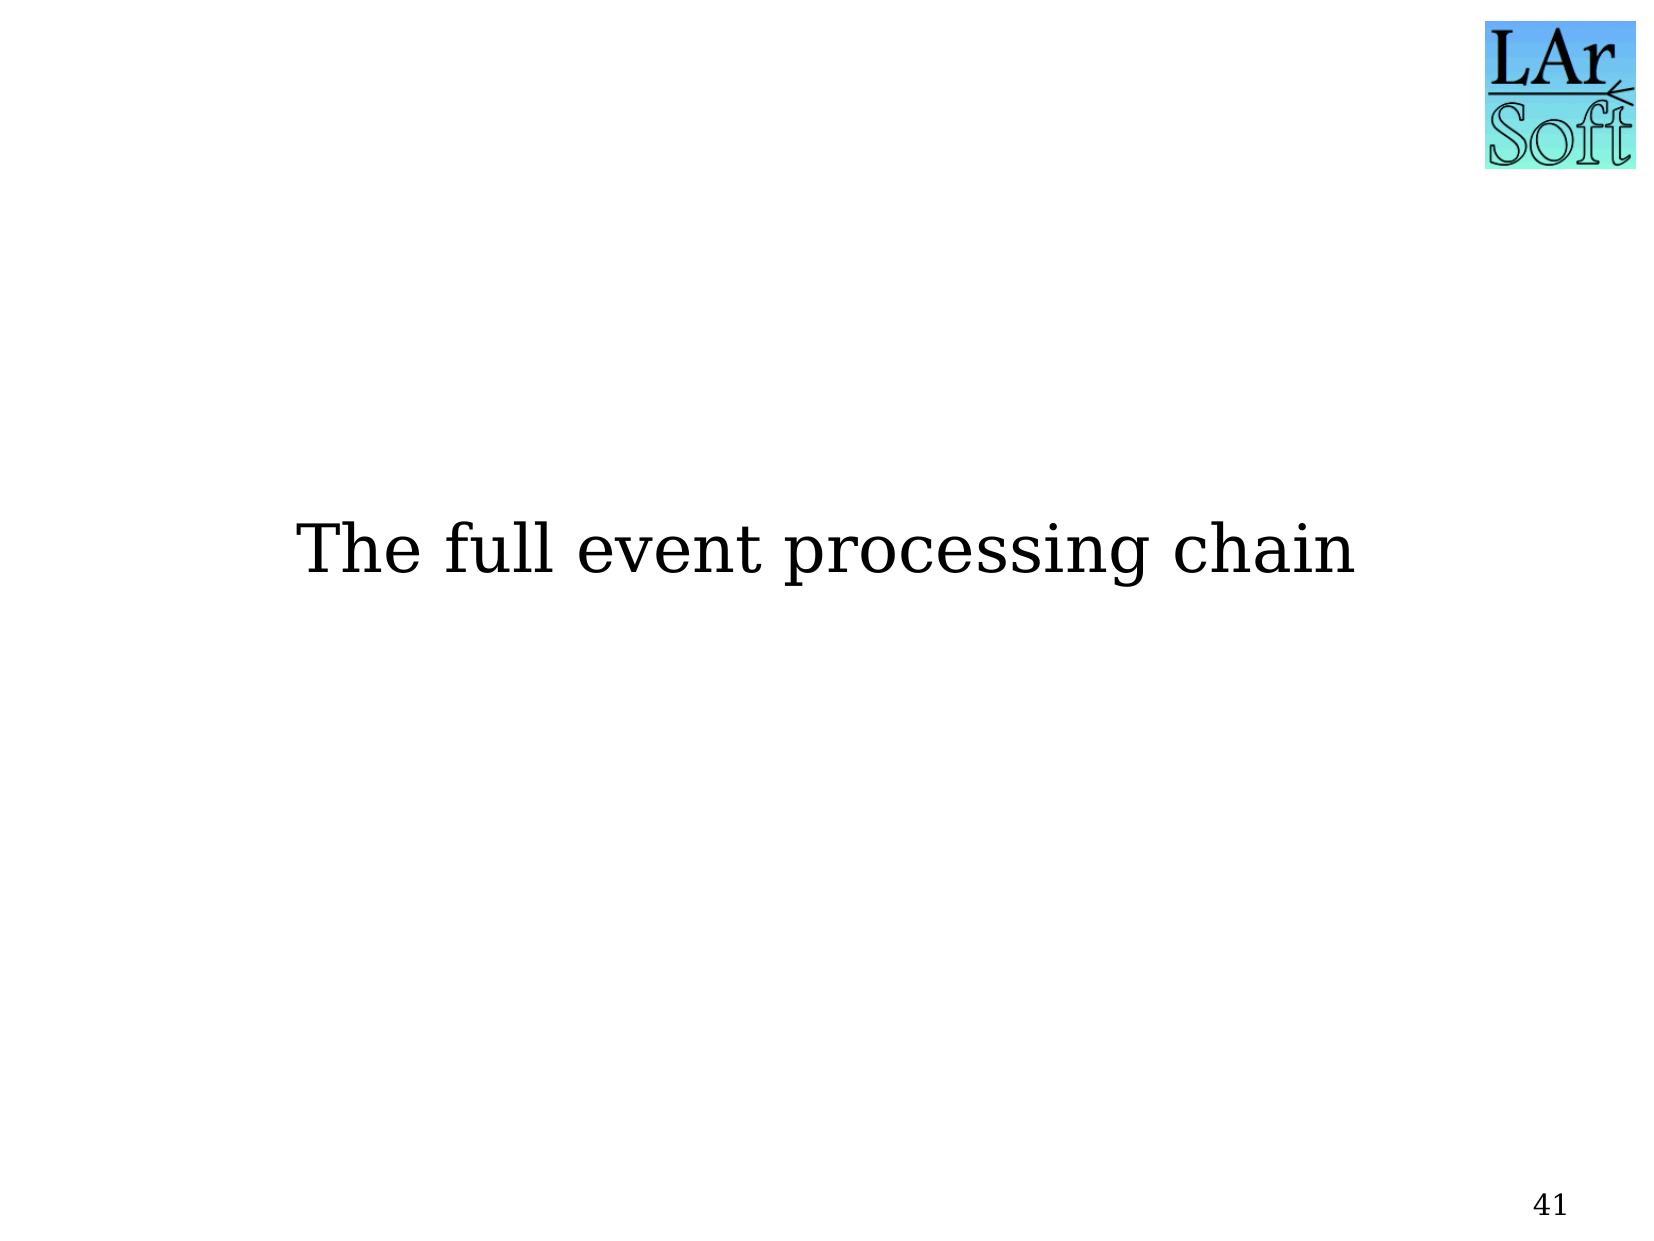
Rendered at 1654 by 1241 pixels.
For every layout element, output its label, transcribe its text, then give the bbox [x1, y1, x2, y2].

picture [1485, 21, 1636, 169]
subtitle The full event processing chain [121, 344, 1533, 1127]
